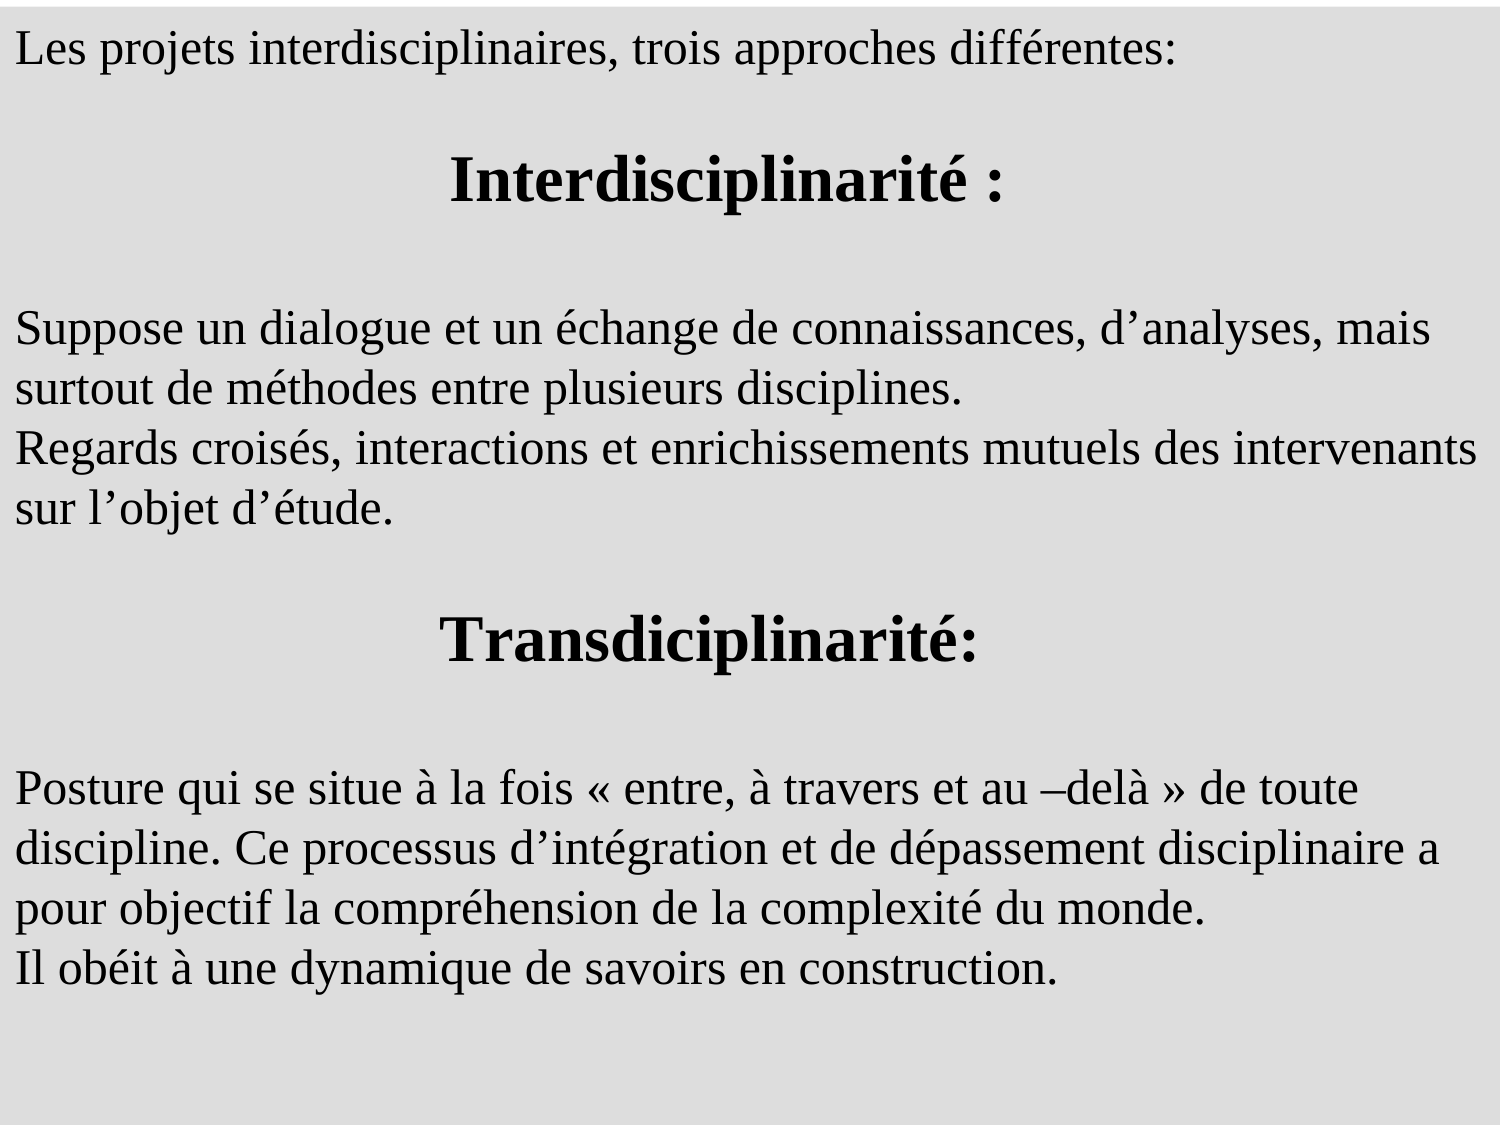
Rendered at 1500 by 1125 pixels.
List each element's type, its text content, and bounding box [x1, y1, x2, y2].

text_box Les projets interdisciplinaires, trois approches différentes: Interdisciplinarité : Suppose un dialogue et un échange de connaissances, d’analyses, mais surtout de méthodes entre plusieurs disciplines. Regards croisés, interactions et enrichissements mutuels des intervenants sur l’objet d’étude. Transdiciplinarité: Posture qui se situe à la fois « entre, à travers et au –delà » de toute discipline. Ce processus d’intégration et de dépassement disciplinaire a pour objectif la compréhension de la complexité du monde. Il obéit à une dynamique de savoirs en construction. [0, 6, 1500, 1125]
